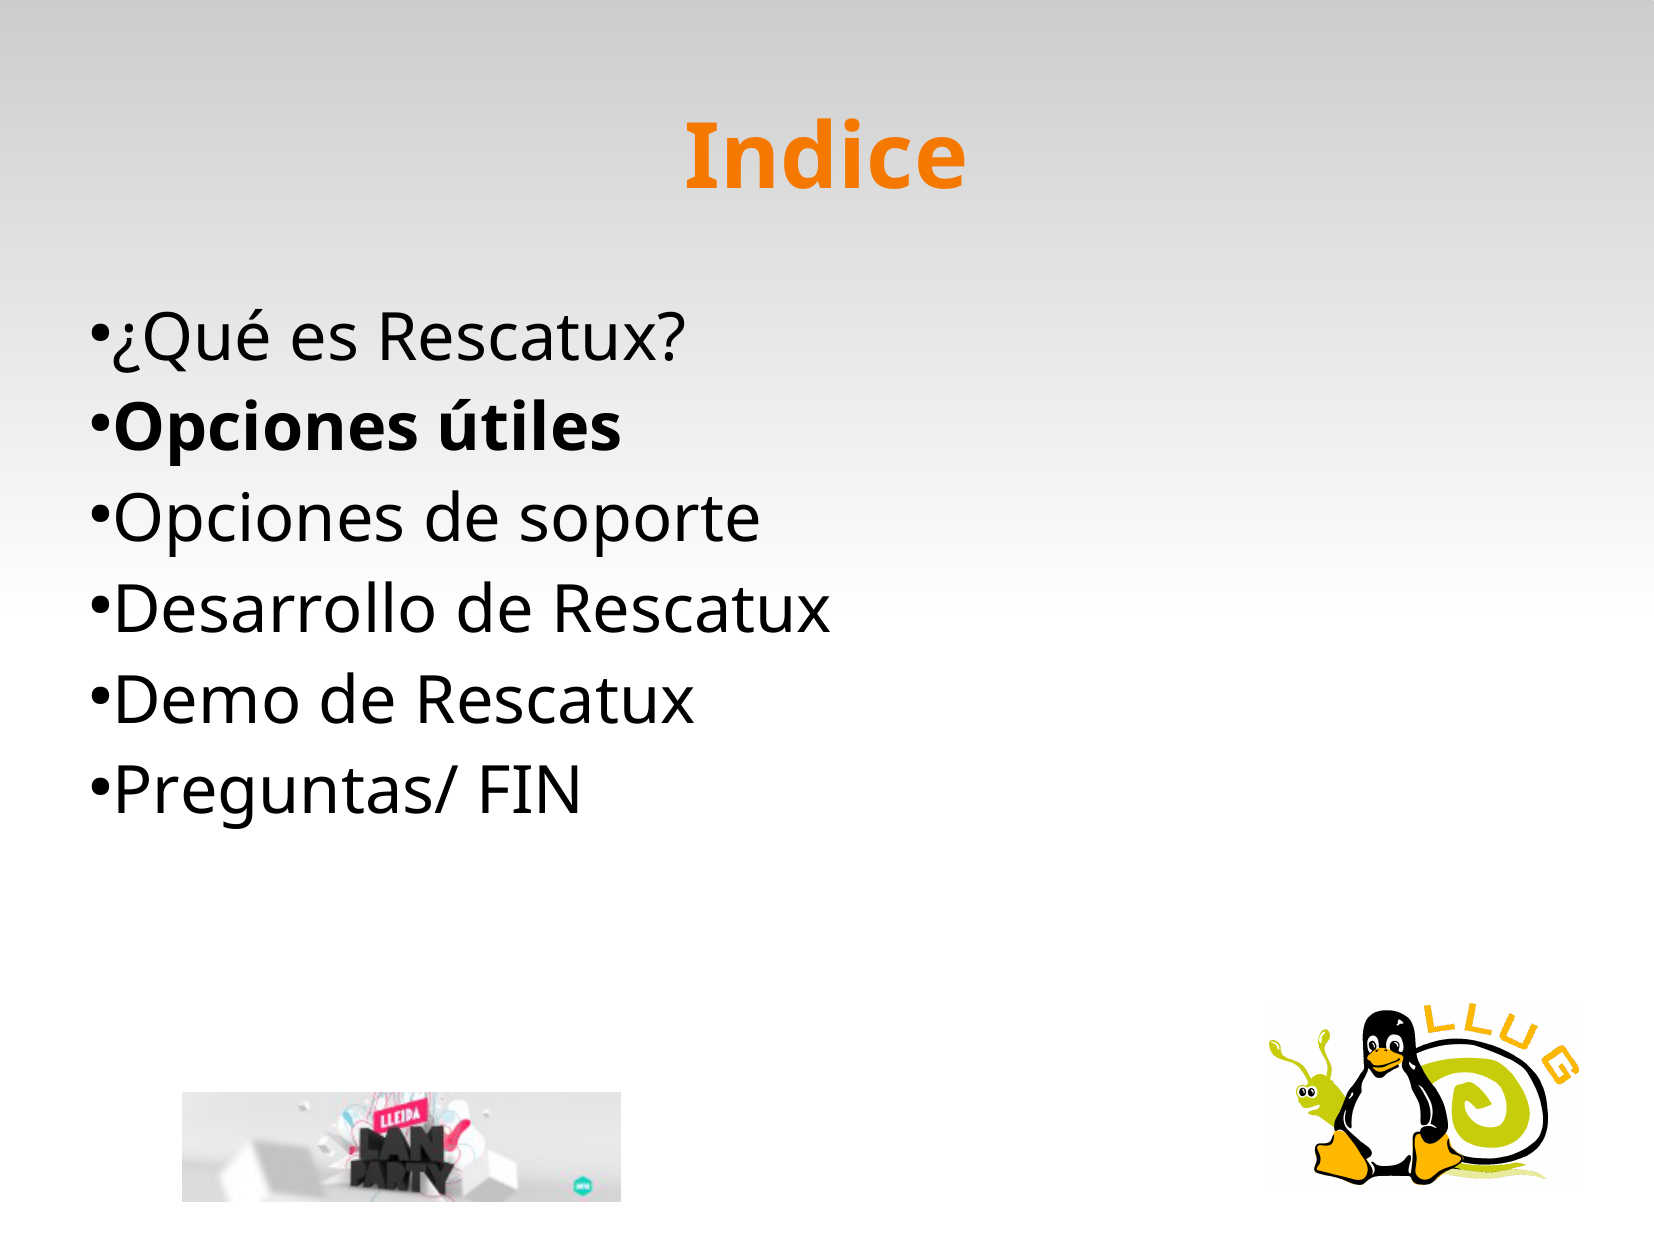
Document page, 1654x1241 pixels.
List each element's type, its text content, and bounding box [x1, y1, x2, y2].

title Indice [82, 56, 1571, 250]
picture [1269, 1003, 1579, 1185]
picture [182, 1092, 621, 1202]
subtitle ¿Qué es Rescatux? Opciones útiles Opciones de soporte Desarrollo de Rescatux Demo de Rescatux Preguntas/ FIN [88, 265, 1577, 857]
